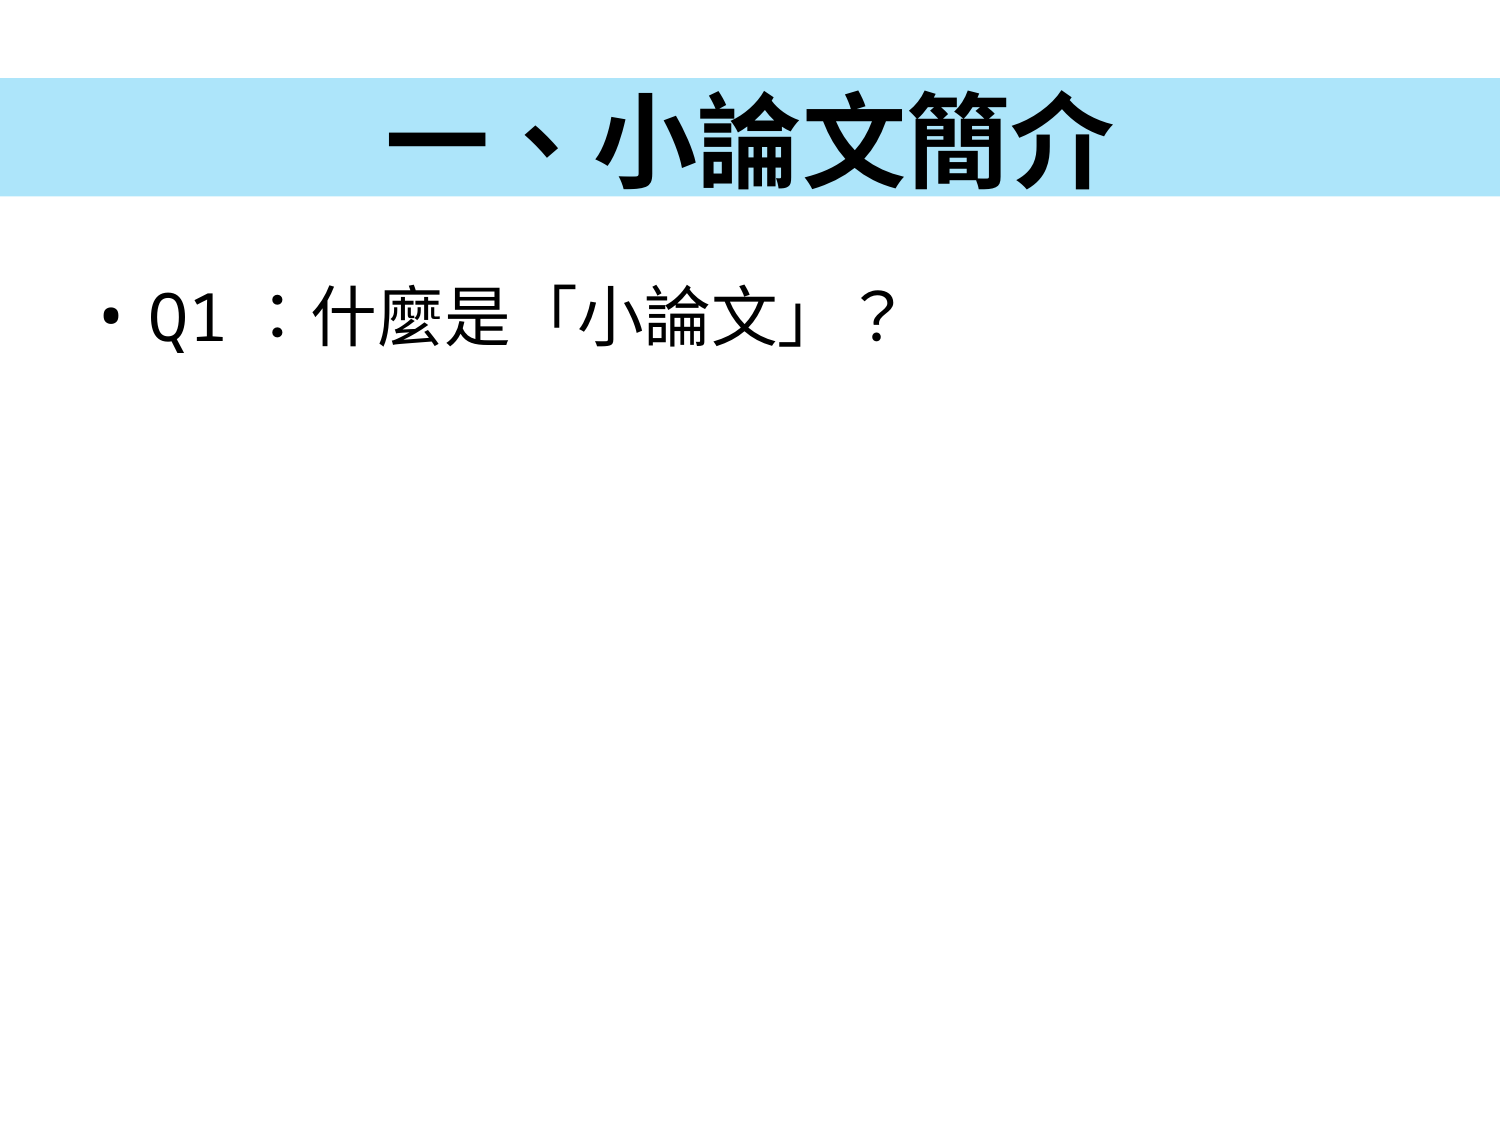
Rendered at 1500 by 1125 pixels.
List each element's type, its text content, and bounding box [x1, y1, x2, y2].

text_box [0, 78, 75, 197]
text_box [1426, 78, 1500, 197]
list Q1：什麼是「小論文」？ [76, 267, 1427, 1010]
title 一、小論文簡介 [75, 45, 1426, 233]
